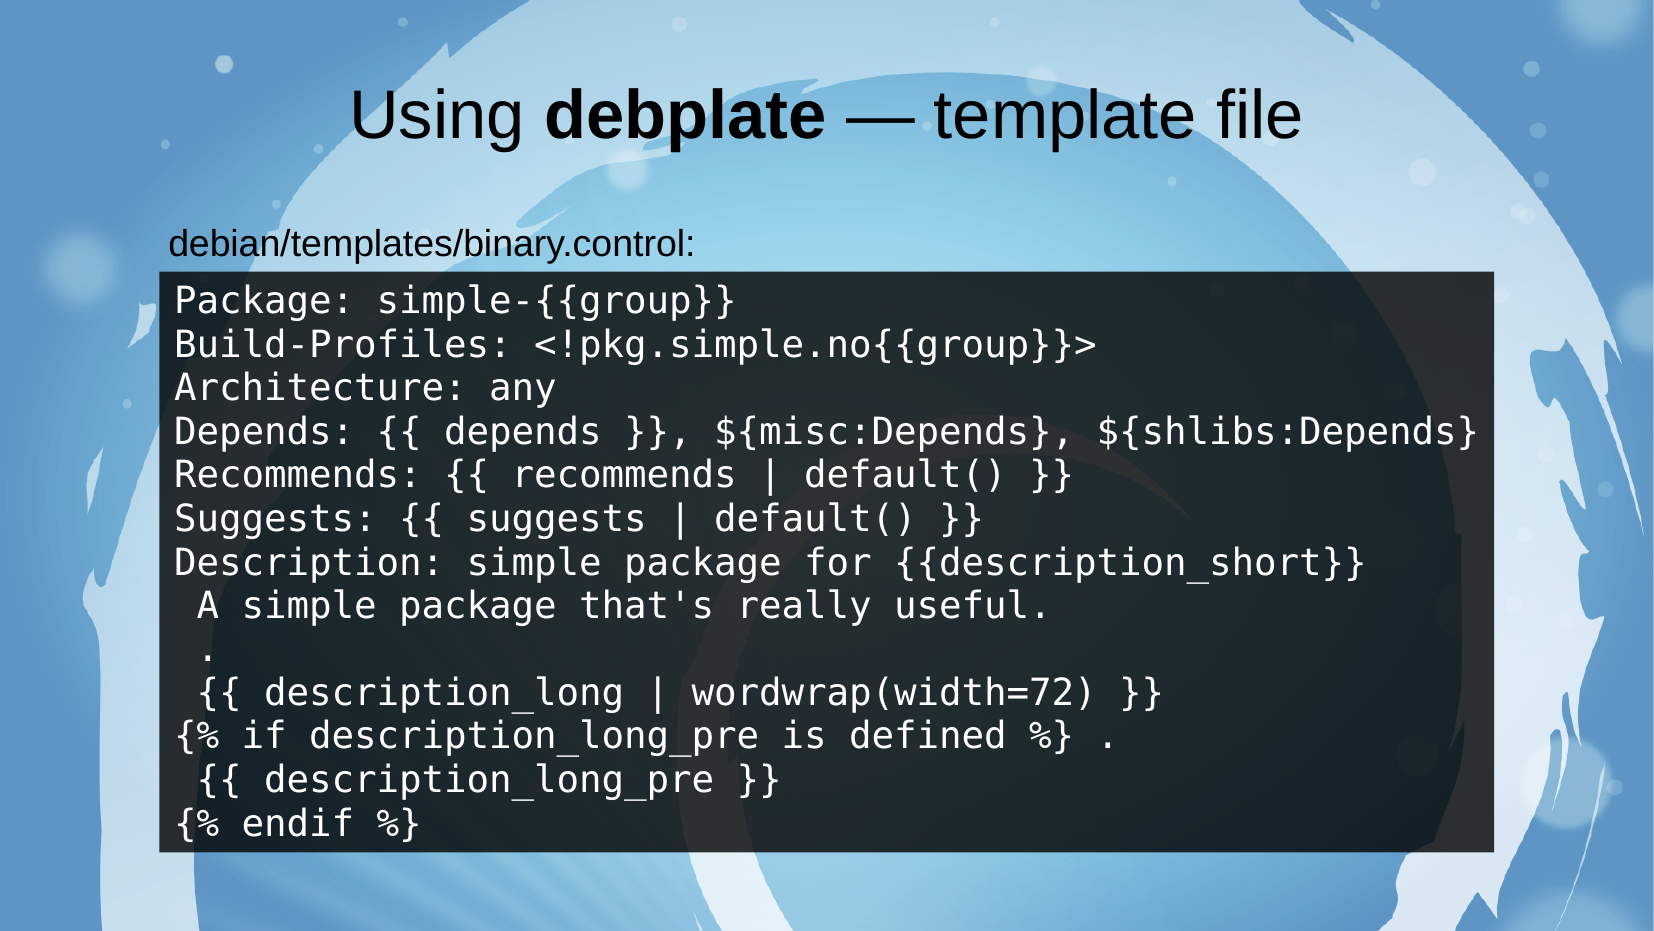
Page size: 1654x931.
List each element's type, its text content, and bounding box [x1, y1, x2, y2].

text_box Package: simple-{{group}} Build-Profiles: <!pkg.simple.no{{group}}> Architecture: any Depends: {{ depends }}, ${misc:Depends}, ${shlibs:Depends} Recommends: {{ recommends | default() }} Suggests: {{ suggests | default() }} Description: simple package for {{description_short}} A simple package that's really useful. . {{ description_long | wordwrap(width=72) }} {% if description_long_pre is defined %} . {{ description_long_pre }} {% endif %} [159, 271, 1495, 853]
picture [0, 0, 1654, 931]
text_box debian/templates/binary.control: [153, 214, 711, 272]
title Using debplate — template file [118, 37, 1536, 193]
